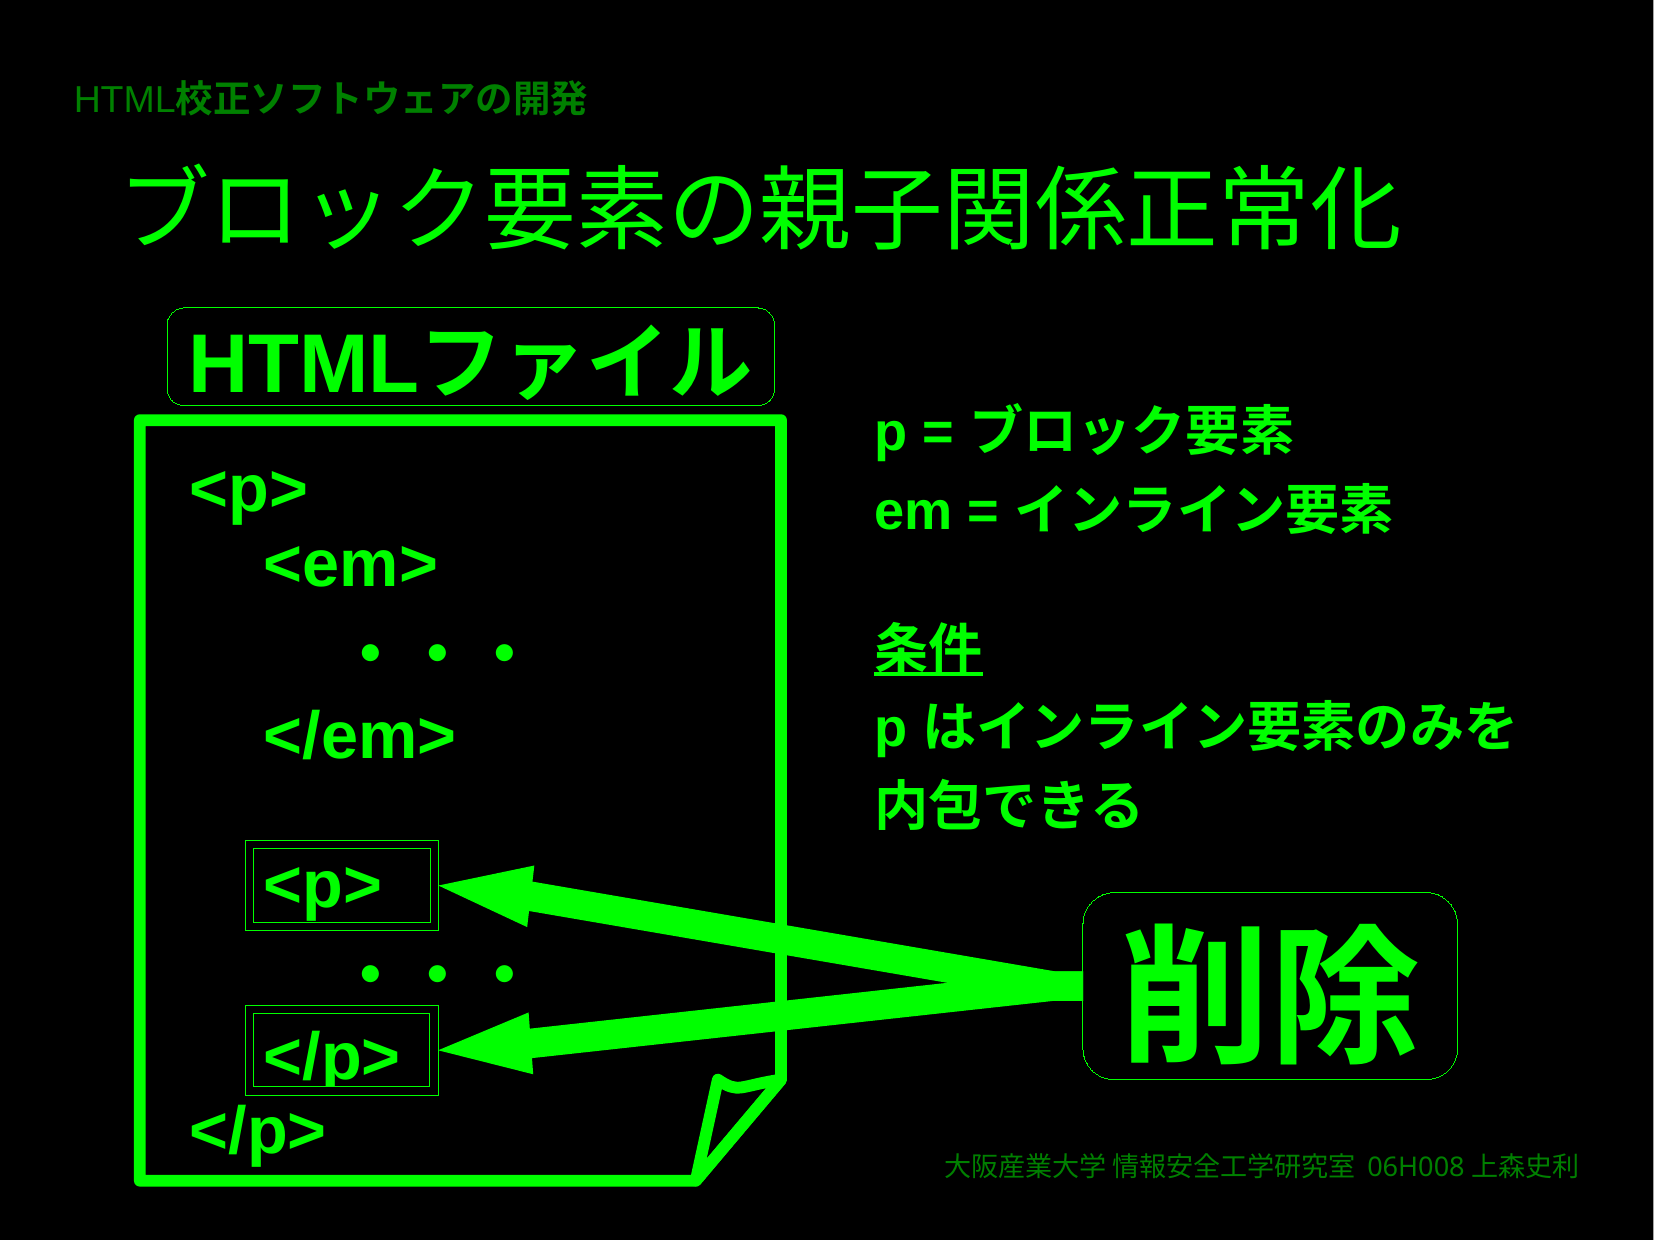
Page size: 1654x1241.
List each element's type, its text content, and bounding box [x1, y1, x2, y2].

text_box HTMLファイル [167, 307, 775, 406]
text_box <p> <em> ・・・ </em> <p> ・・・ </p> </p> [254, 849, 430, 922]
text_box [964, 861, 1609, 1133]
title ブロック要素の親子関係正常化 [118, 147, 1601, 257]
text_box p = ブロック要素 em = インライン要素 条件 p はインライン要素のみを 内包できる [859, 559, 1634, 669]
text_box [245, 1005, 439, 1096]
text_box <p> <em> ・・・ </em> <p> ・・・ </p> </p> [254, 1014, 429, 1086]
text_box <p> <em> ・・・ </em> <p> ・・・ </p> </p> [175, 444, 727, 1124]
text_box 削除 [1082, 892, 1458, 1080]
text_box [245, 840, 439, 931]
